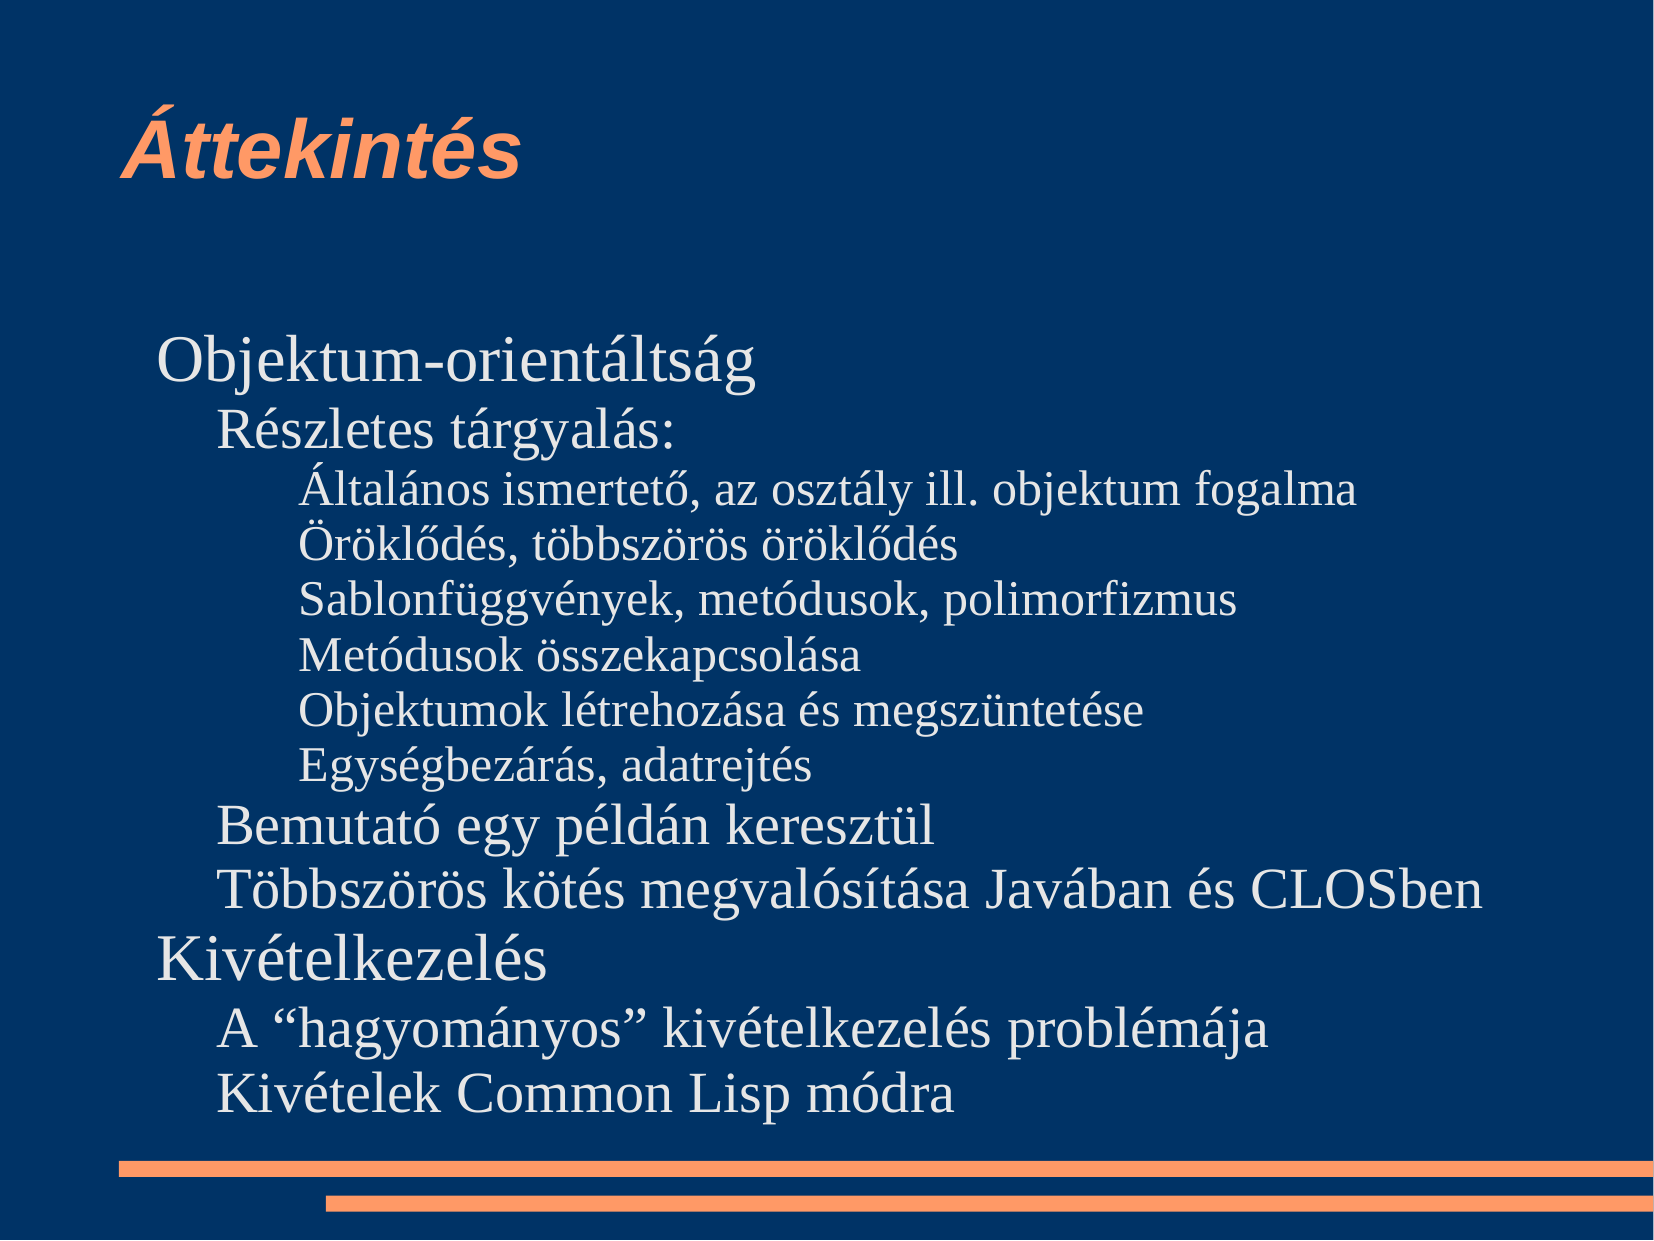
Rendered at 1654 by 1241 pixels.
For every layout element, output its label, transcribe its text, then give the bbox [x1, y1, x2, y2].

list Objektum-orientáltság Részletes tárgyalás: Általános ismertető, az osztály ill. objektum fogalma Öröklődés, többszörös öröklődés Sablonfüggvények, metódusok, polimorfizmus Metódusok összekapcsolása Objektumok létrehozása és megszüntetése Egységbezárás, adatrejtés Bemutató egy példán keresztül Többszörös kötés megvalósítása Javában és CLOSben Kivételkezelés A “hagyományos” kivételkezelés problémája Kivételek Common Lisp módra [121, 322, 1561, 1125]
title Áttekintés [121, 46, 1534, 254]
